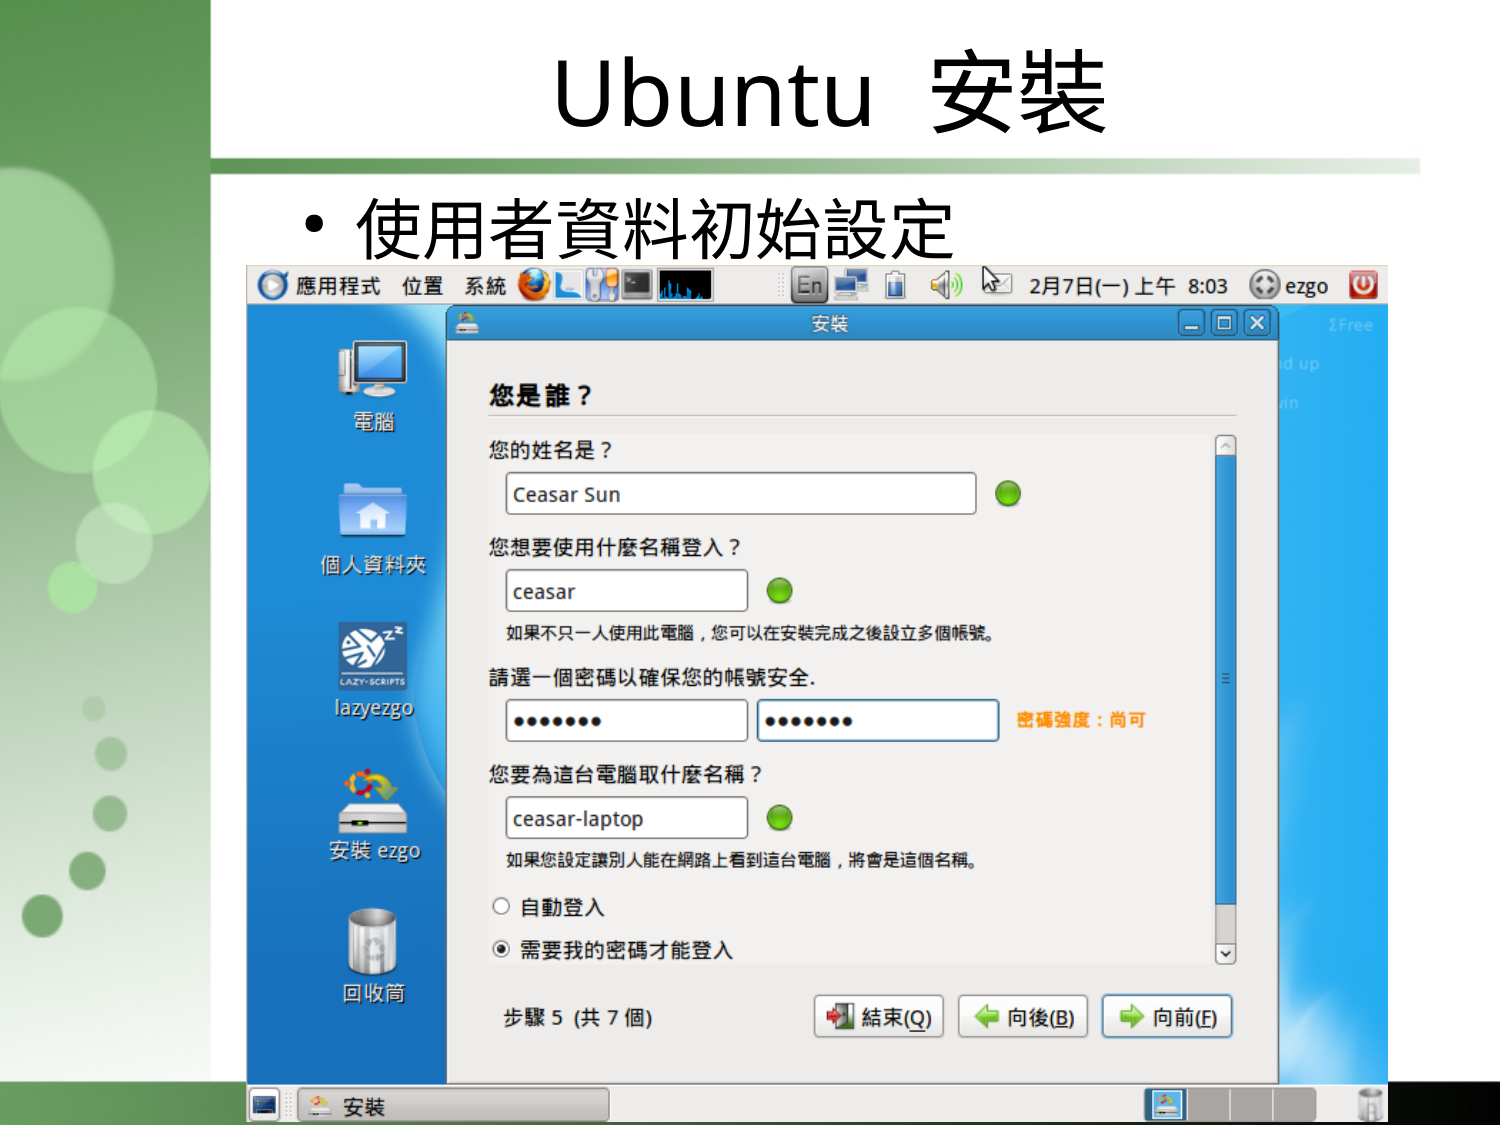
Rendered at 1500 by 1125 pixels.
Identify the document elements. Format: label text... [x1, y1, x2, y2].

list 使用者資料初始設定 [284, 177, 1329, 265]
picture [0, 0, 1500, 1125]
title Ubuntu 安裝 [214, 29, 1447, 161]
